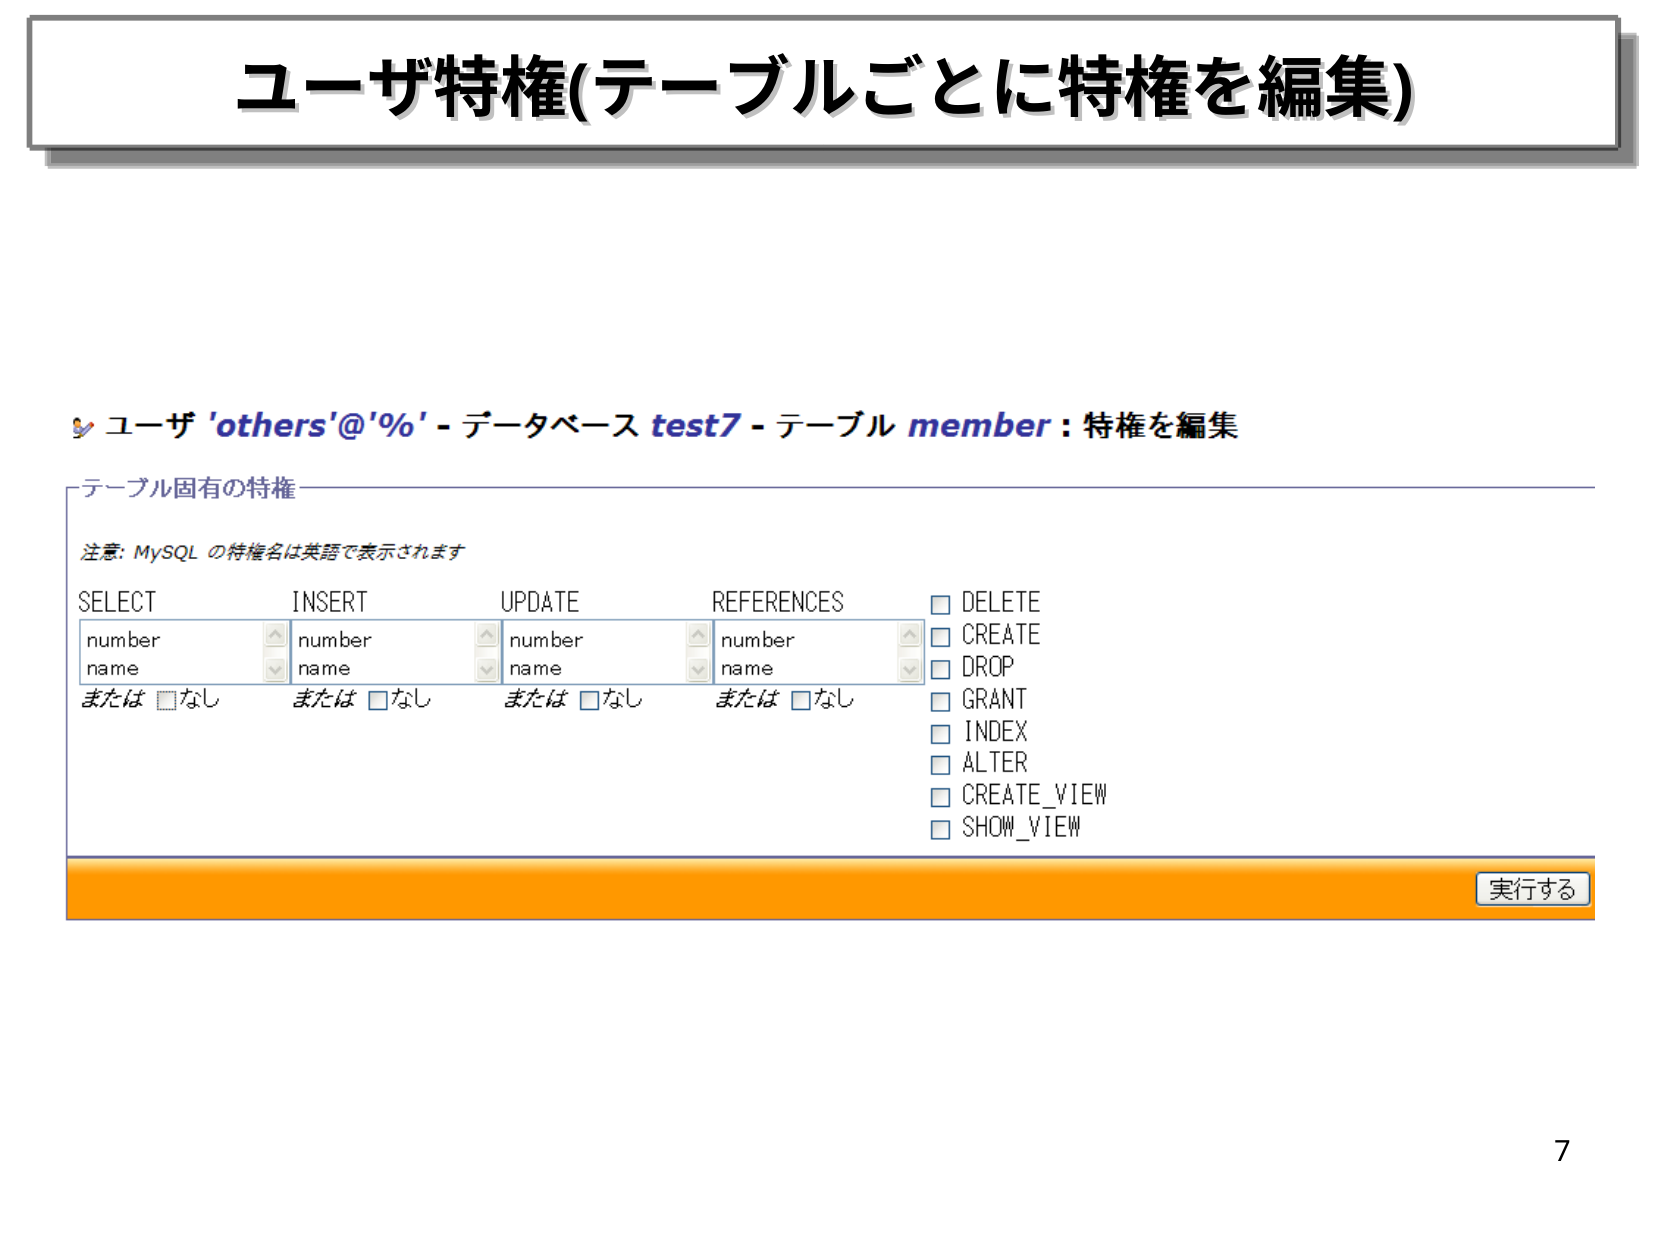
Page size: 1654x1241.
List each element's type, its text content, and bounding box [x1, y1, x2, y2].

picture [53, 387, 1595, 975]
text_box ユーザ特権(テーブルごとに特権を編集) [29, 17, 1619, 148]
